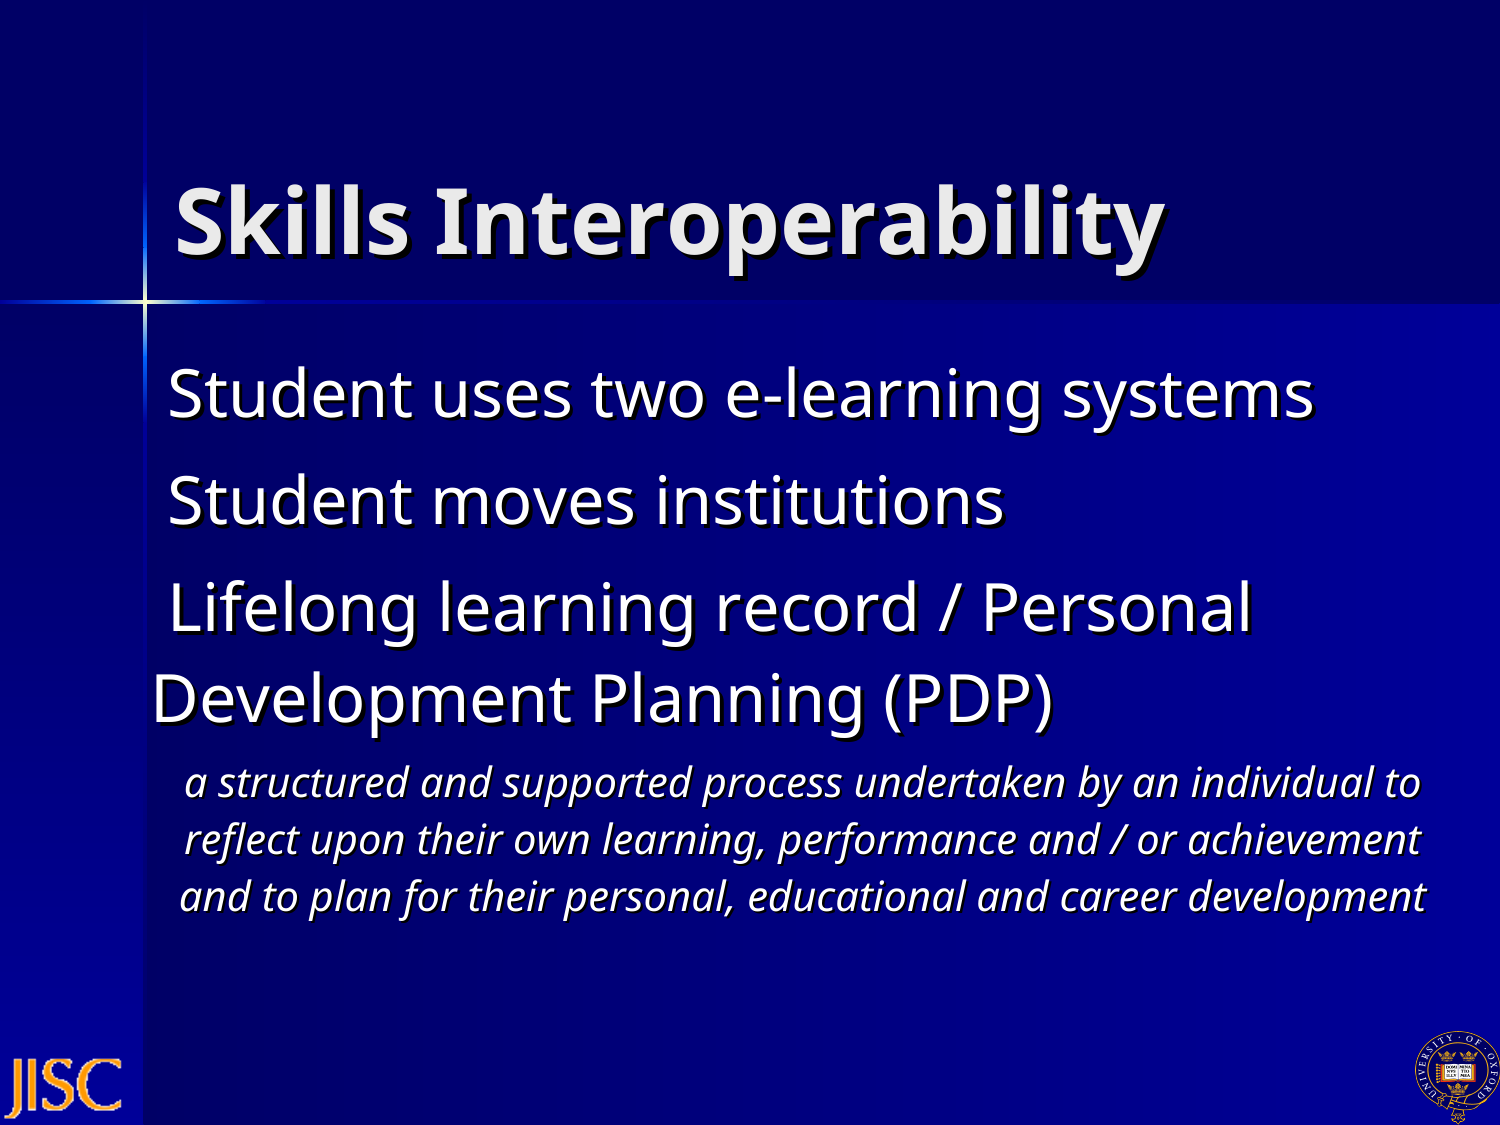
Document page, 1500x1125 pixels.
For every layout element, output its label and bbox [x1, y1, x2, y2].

picture [0, 1056, 126, 1125]
picture [1415, 1031, 1500, 1125]
